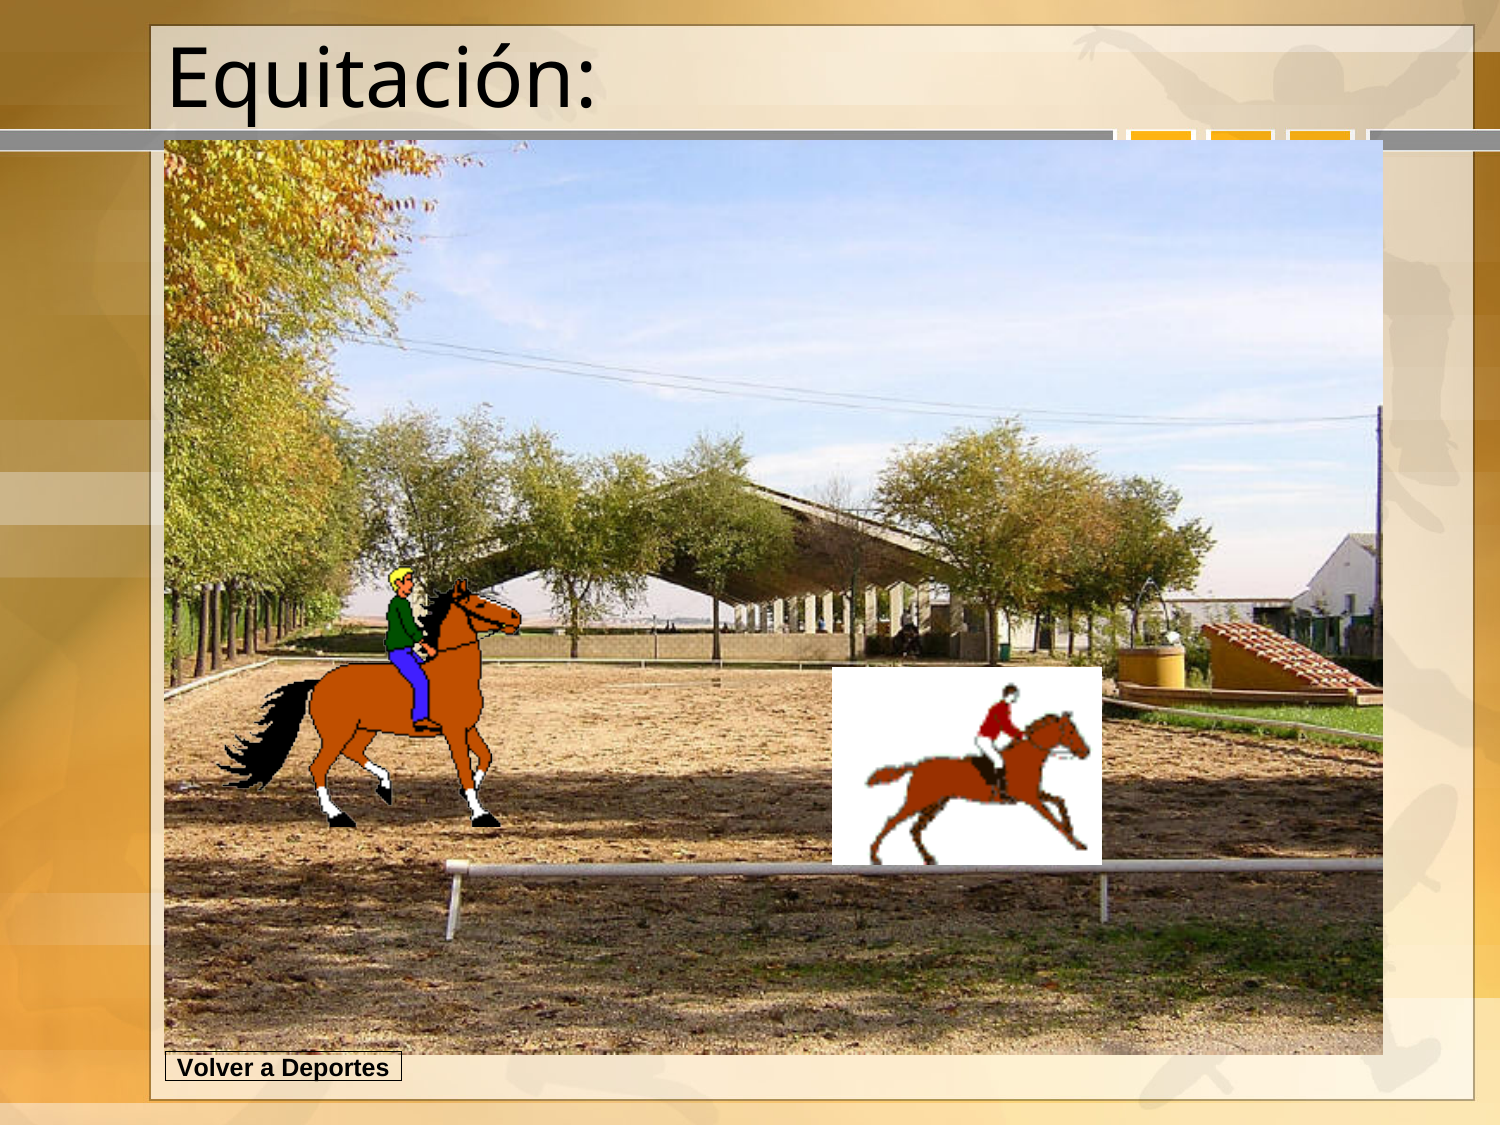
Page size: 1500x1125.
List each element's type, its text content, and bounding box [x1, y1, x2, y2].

text_box Volver a Deportes [165, 1051, 402, 1081]
title Equitación: [149, 0, 1463, 151]
picture [0, 0, 1500, 1125]
